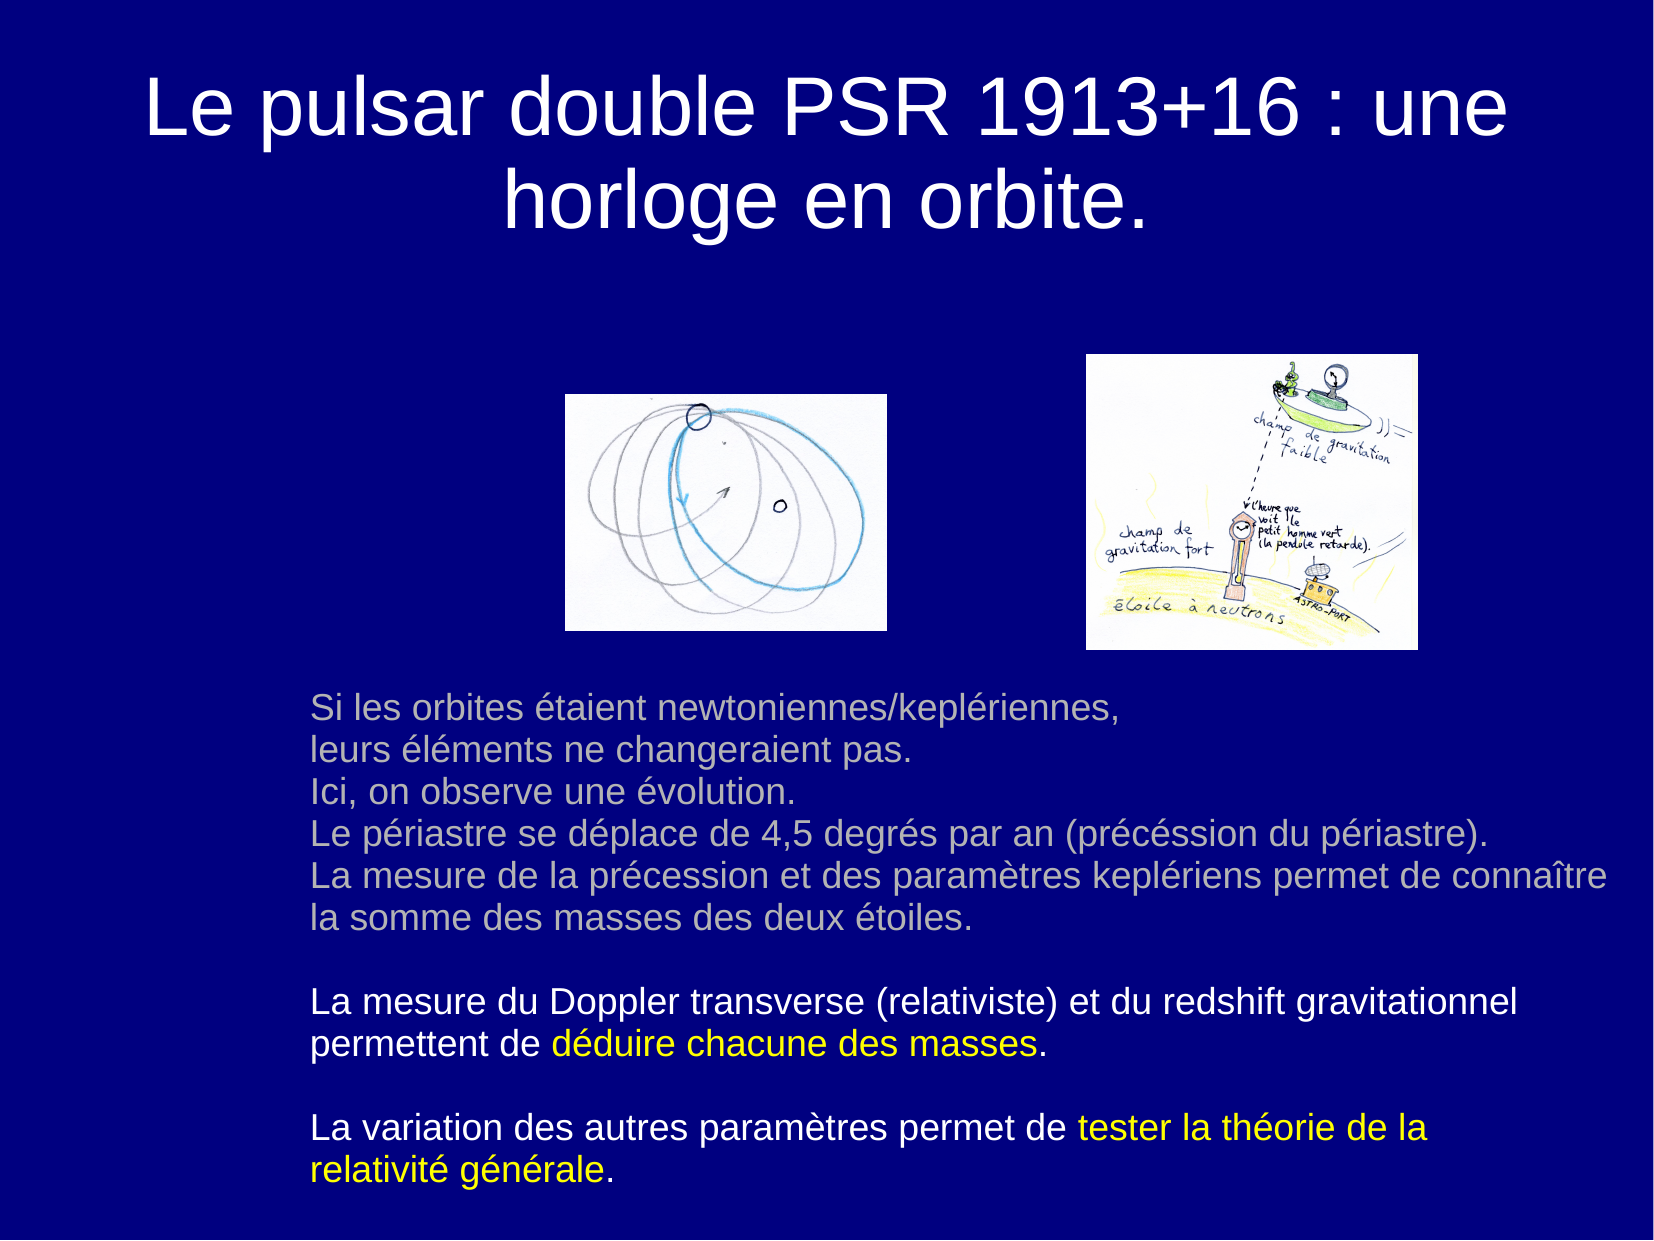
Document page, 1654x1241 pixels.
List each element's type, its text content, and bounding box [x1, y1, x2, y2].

text_box Si les orbites étaient newtoniennes/keplériennes, leurs éléments ne changeraient pas. Ici, on observe une évolution. Le périastre se déplace de 4,5 degrés par an (précéssion du périastre). La mesure de la précession et des paramètres keplériens permet de connaître la somme des masses des deux étoiles. La mesure du Doppler transverse (relativiste) et du redshift gravitationnel permettent de déduire chacune des masses. La variation des autres paramètres permet de tester la théorie de la relativité générale. [295, 679, 1634, 1241]
title Le pulsar double PSR 1913+16 : une horloge en orbite. [82, 49, 1571, 257]
picture [565, 394, 887, 631]
picture [1086, 354, 1418, 650]
